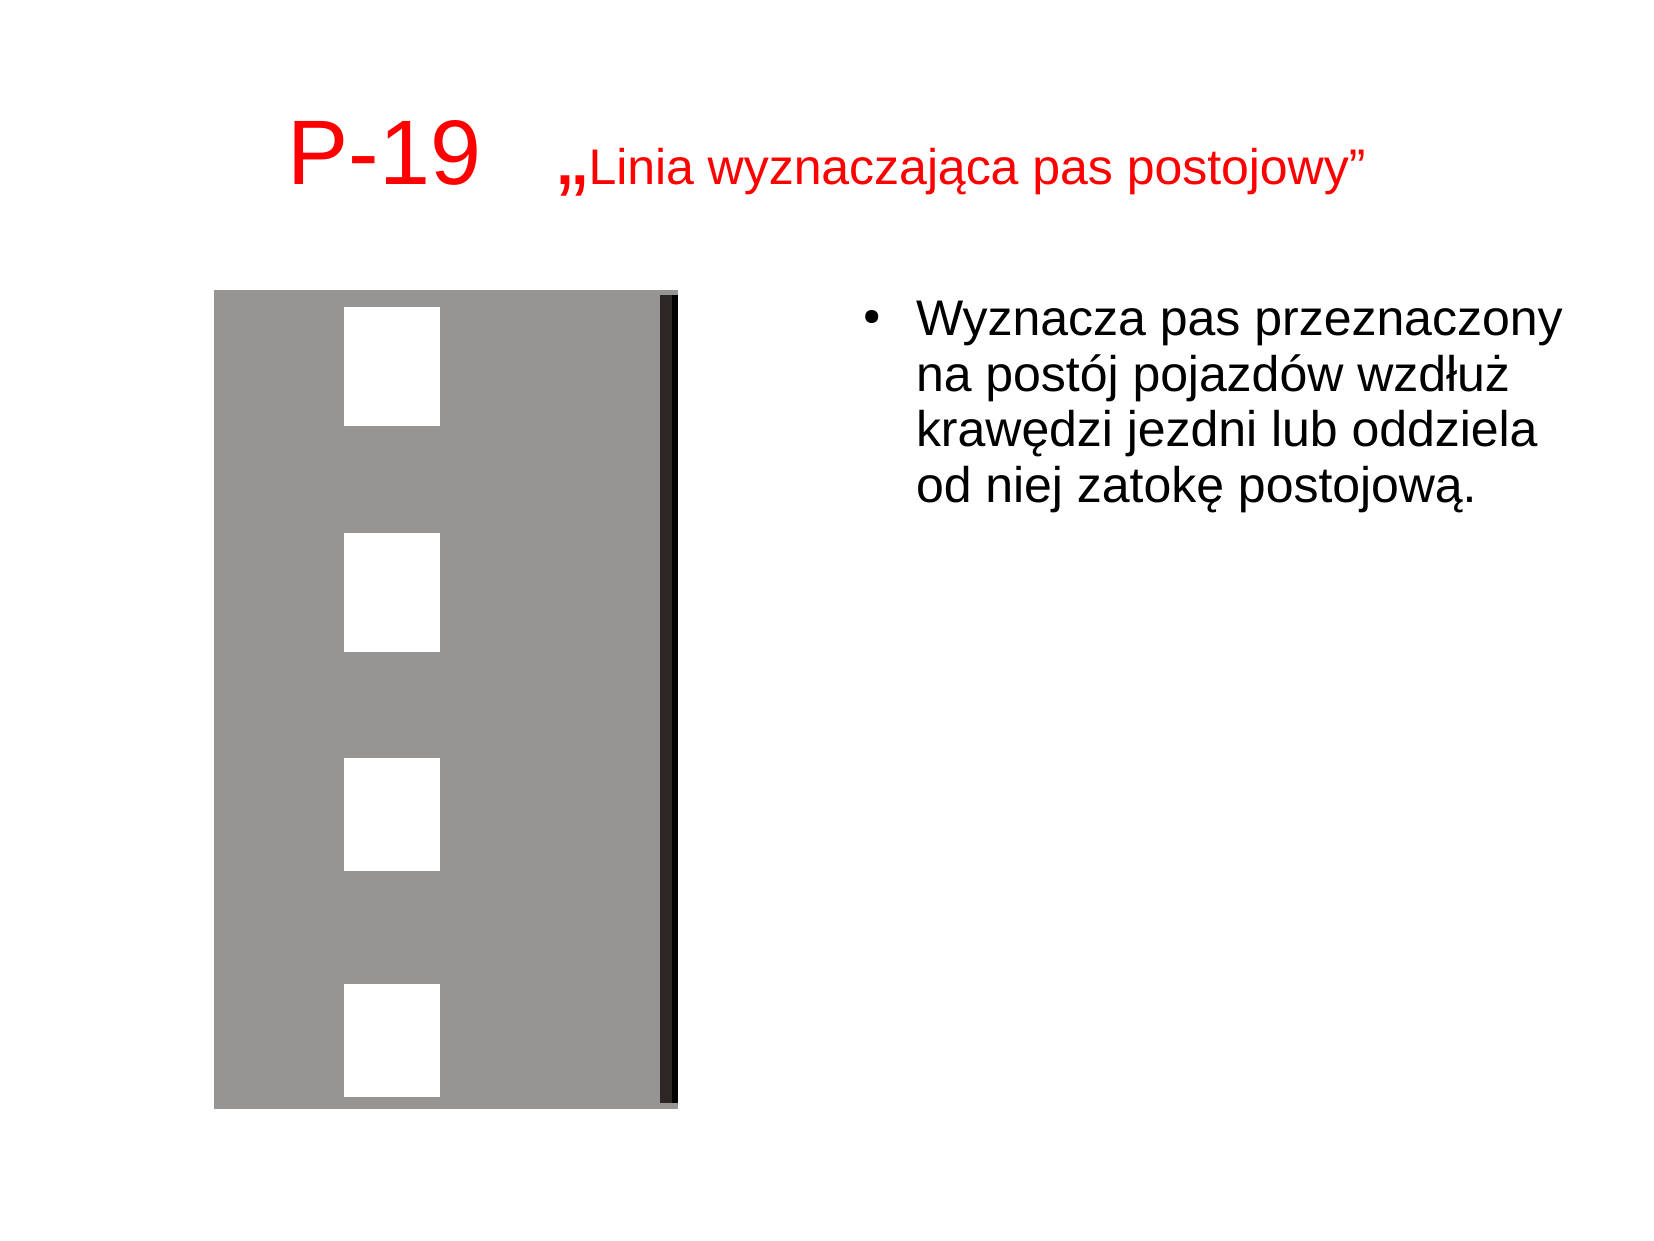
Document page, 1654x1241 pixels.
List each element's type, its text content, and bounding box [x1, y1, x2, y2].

title P-19 „Linia wyznaczająca pas postojowy” [82, 56, 1571, 250]
list Wyznacza pas przeznaczony na postój pojazdów wzdłuż krawędzi jezdni lub oddziela od niej zatokę postojową. [845, 290, 1572, 1094]
picture [214, 290, 678, 1109]
